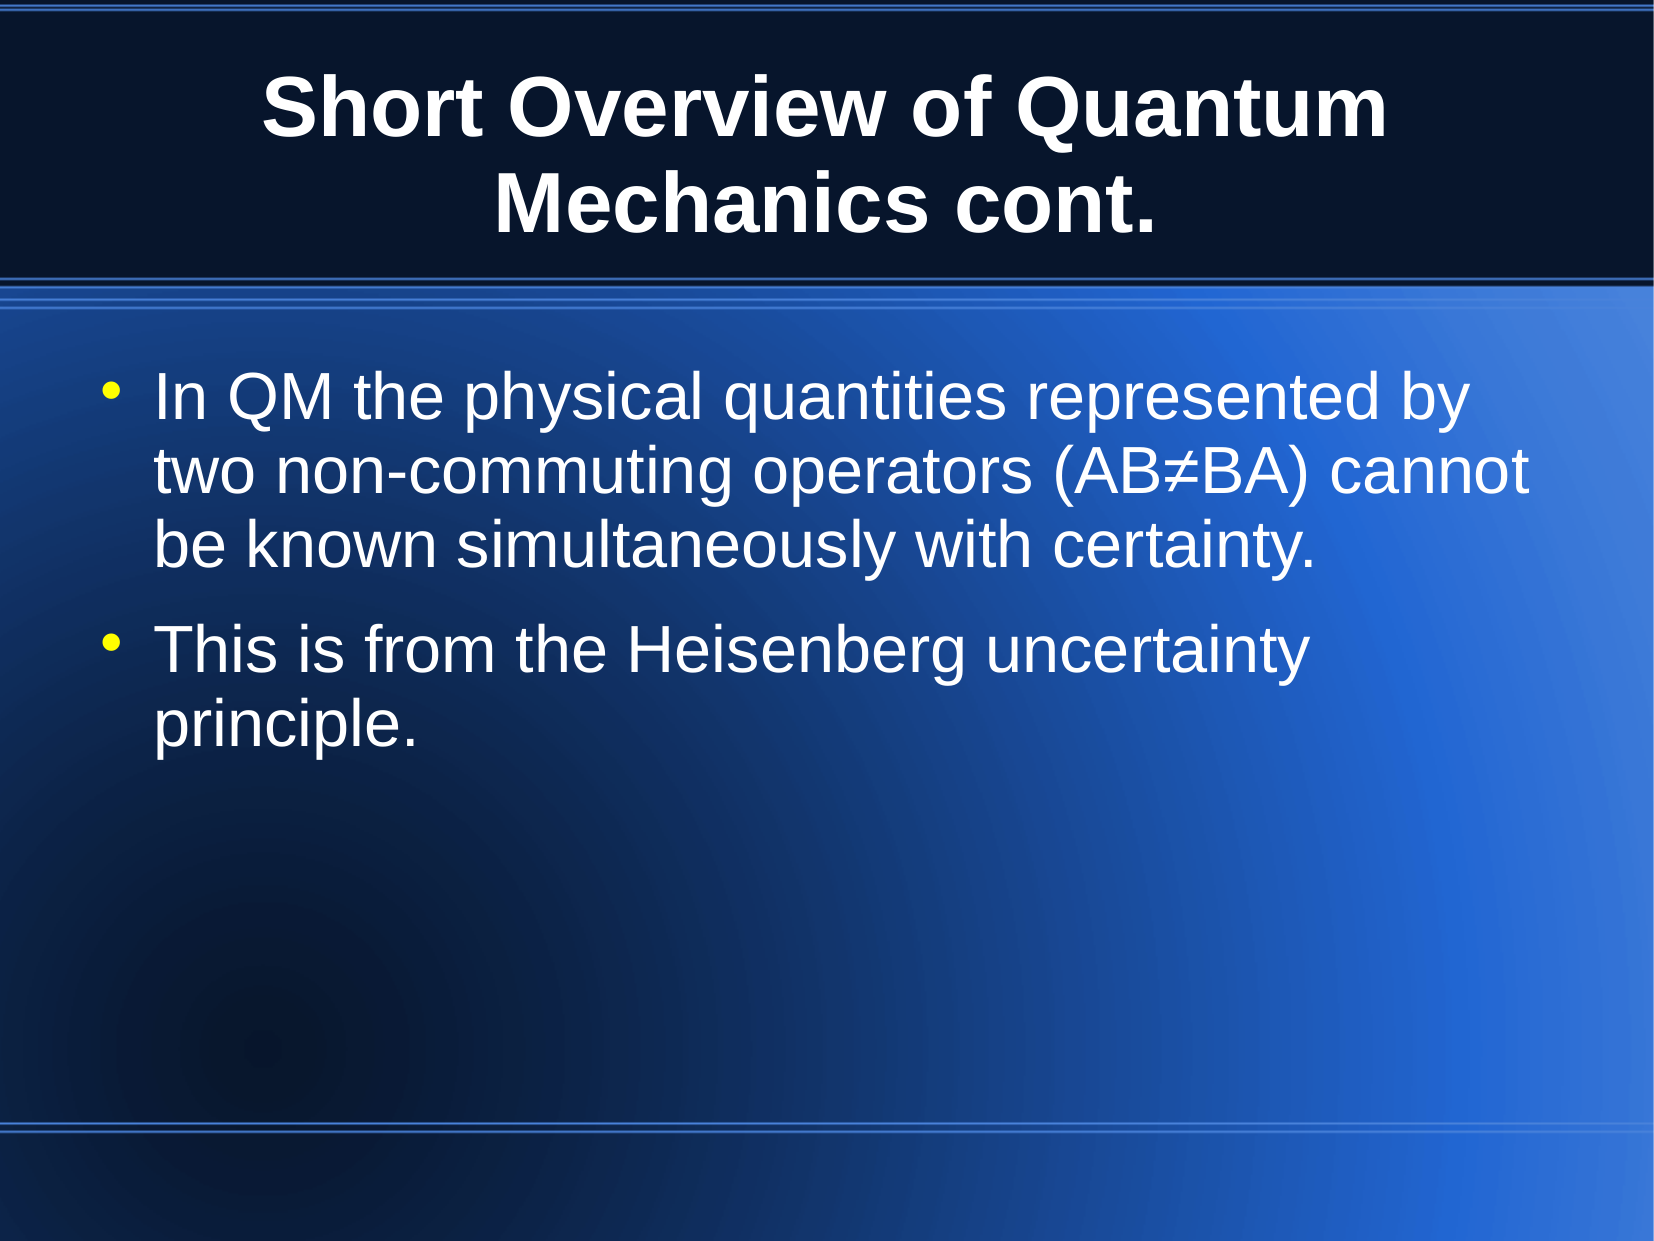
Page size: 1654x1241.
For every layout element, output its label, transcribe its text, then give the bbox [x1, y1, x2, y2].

list In QM the physical quantities represented by two non-commuting operators (AB≠BA) cannot be known simultaneously with certainty. This is from the Heisenberg uncertainty principle. [82, 355, 1571, 1058]
title Short Overview of Quantum Mechanics cont. [82, 49, 1571, 257]
picture [0, 0, 1654, 1241]
